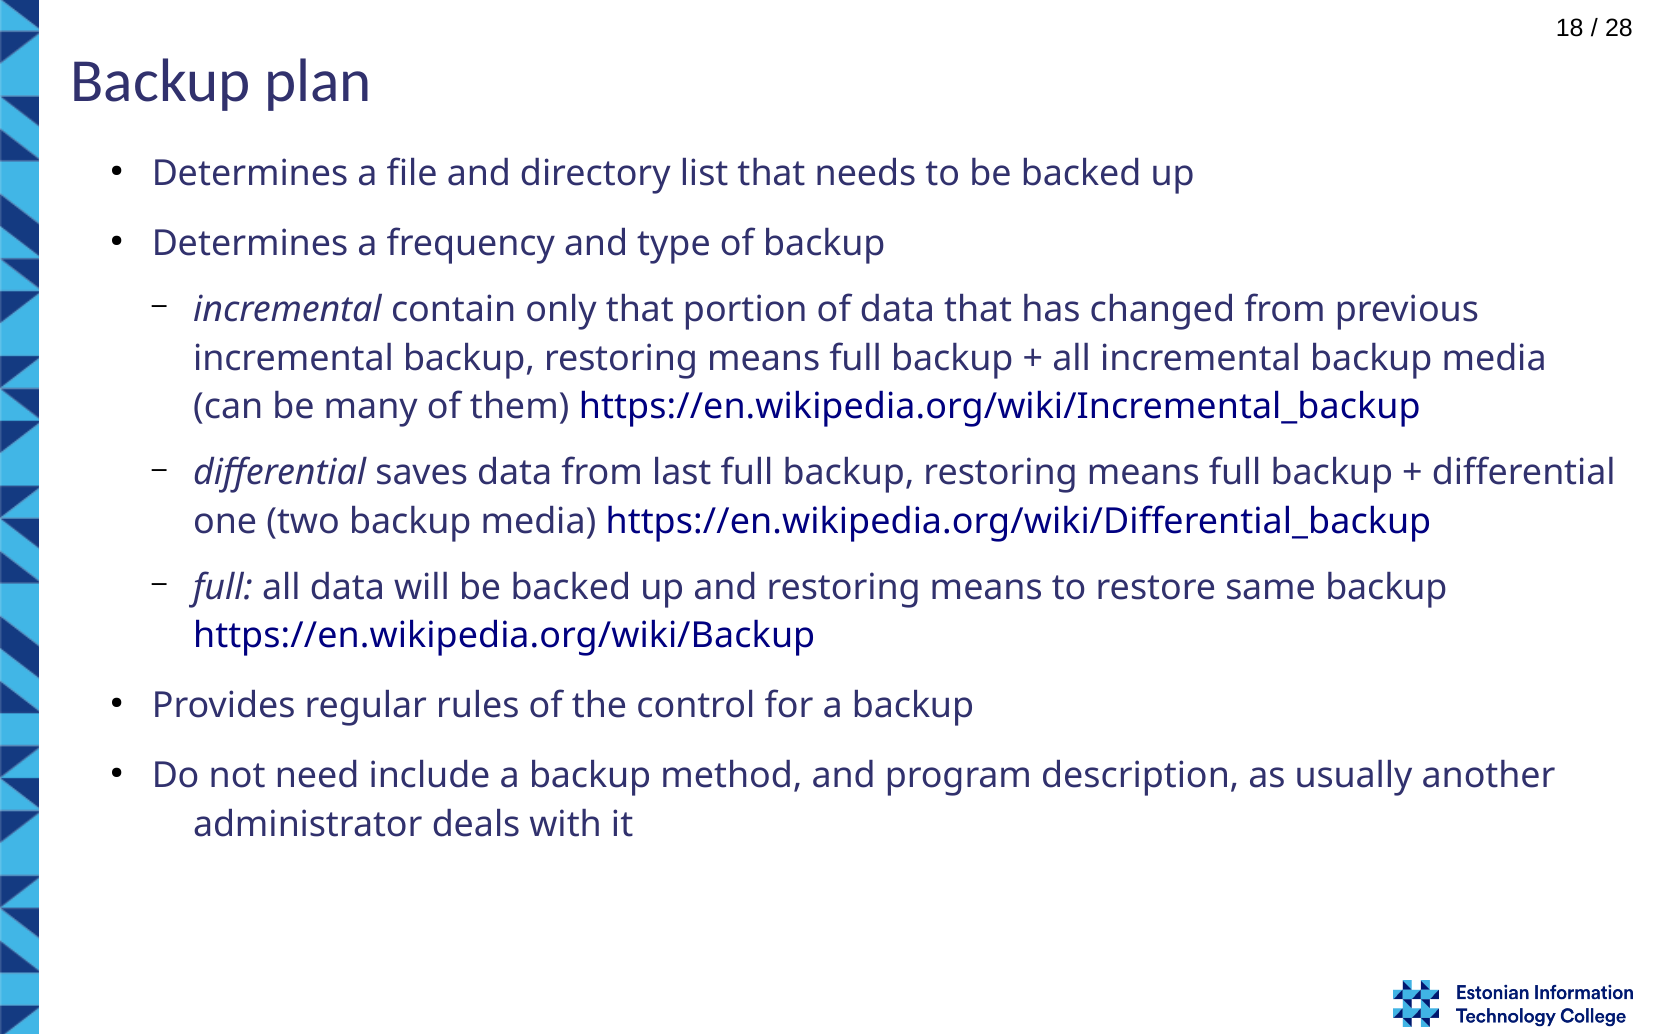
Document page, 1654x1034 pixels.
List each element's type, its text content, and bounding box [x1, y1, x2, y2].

picture [1393, 980, 1633, 1027]
list Determines a file and directory list that needs to be backed up Determines a frequency and type of backup incremental contain only that portion of data that has changed from previous incremental backup, restoring means full backup + all incremental backup media (can be many of them) https://en.wikipedia.org/wiki/Incremental_backup differential saves data from last full backup, restoring means full backup + differential one (two backup media) https://en.wikipedia.org/wiki/Differential_backup full: all data will be backed up and restoring means to restore same backup https://en.wikipedia.org/wiki/Backup Provides regular rules of the control for a backup Do not need include a backup method, and program description, as usually another administrator deals with it [82, 147, 1625, 891]
title Backup plan [70, 41, 1630, 130]
